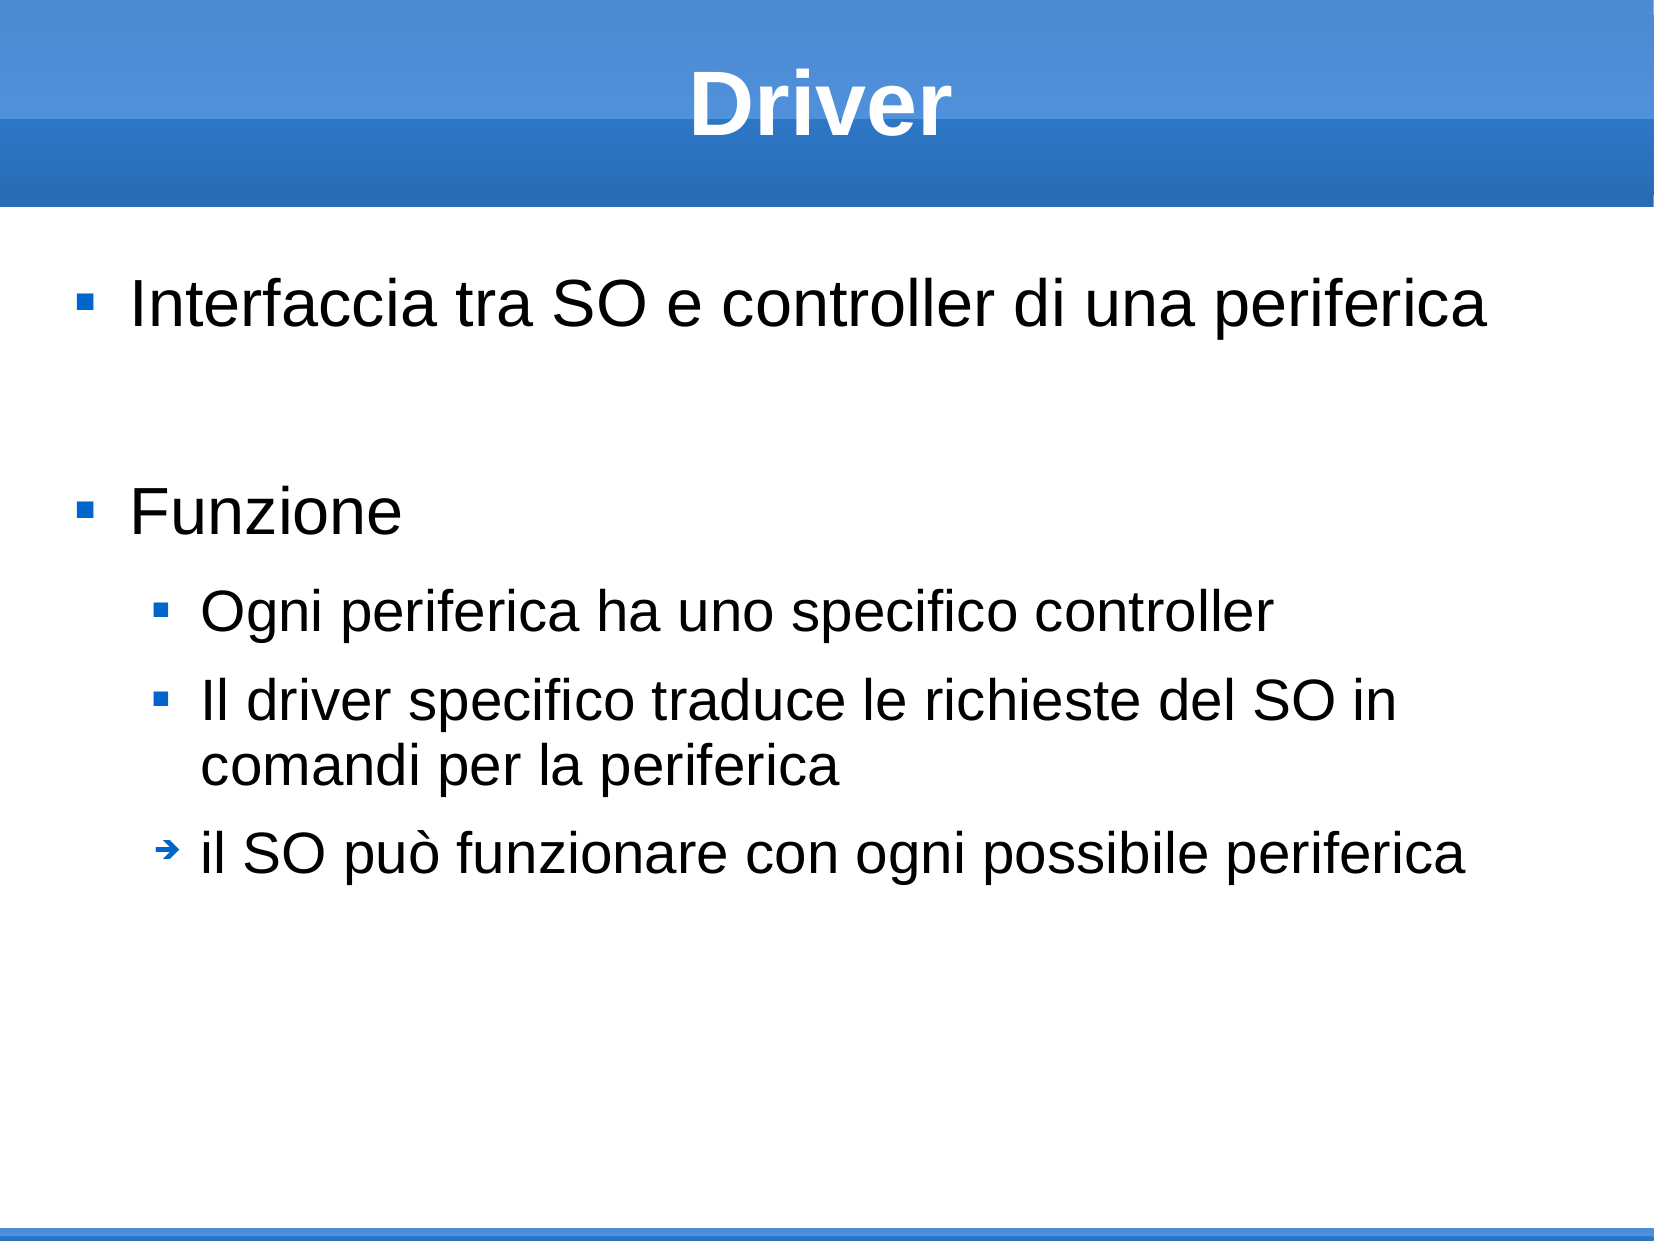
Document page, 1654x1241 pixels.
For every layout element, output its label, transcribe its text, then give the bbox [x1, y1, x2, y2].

title Driver [76, 0, 1565, 208]
list Interfaccia tra SO e controller di una periferica Funzione Ogni periferica ha uno specifico controller Il driver specifico traduce le richieste del SO in comandi per la periferica il SO può funzionare con ogni possibile periferica [59, 265, 1595, 1211]
